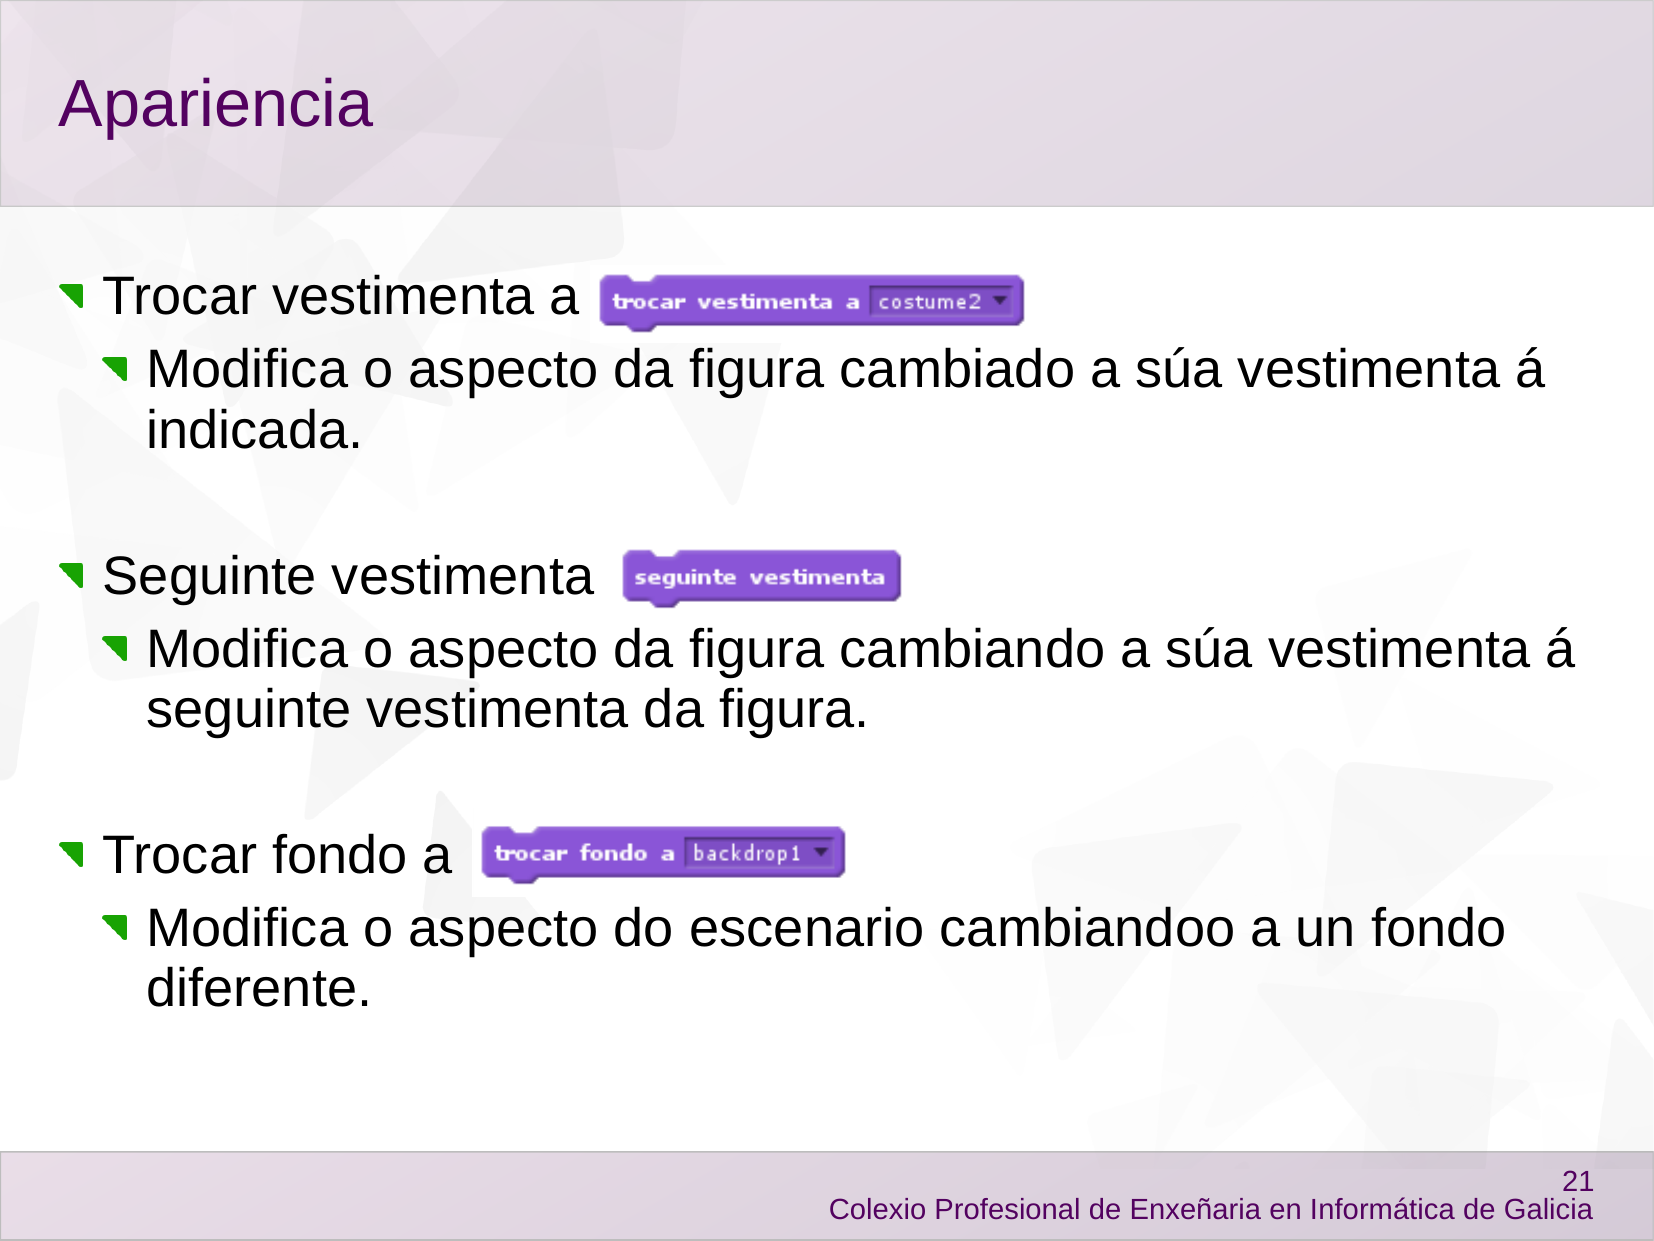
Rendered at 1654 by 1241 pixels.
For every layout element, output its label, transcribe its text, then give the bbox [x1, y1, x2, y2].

picture [0, 0, 1037, 931]
picture [915, 548, 1654, 1169]
title Apariencia [59, 29, 1595, 178]
picture [472, 808, 856, 897]
list Trocar vestimenta a Modifica o aspecto da figura cambiado a súa vestimenta á indicada. Seguinte vestimenta Modifica o aspecto da figura cambiando a súa vestimenta á seguinte vestimenta da figura. Trocar fondo a Modifica o aspecto do escenario cambiandoo a un fondo diferente. [59, 265, 1595, 1022]
picture [613, 540, 916, 621]
